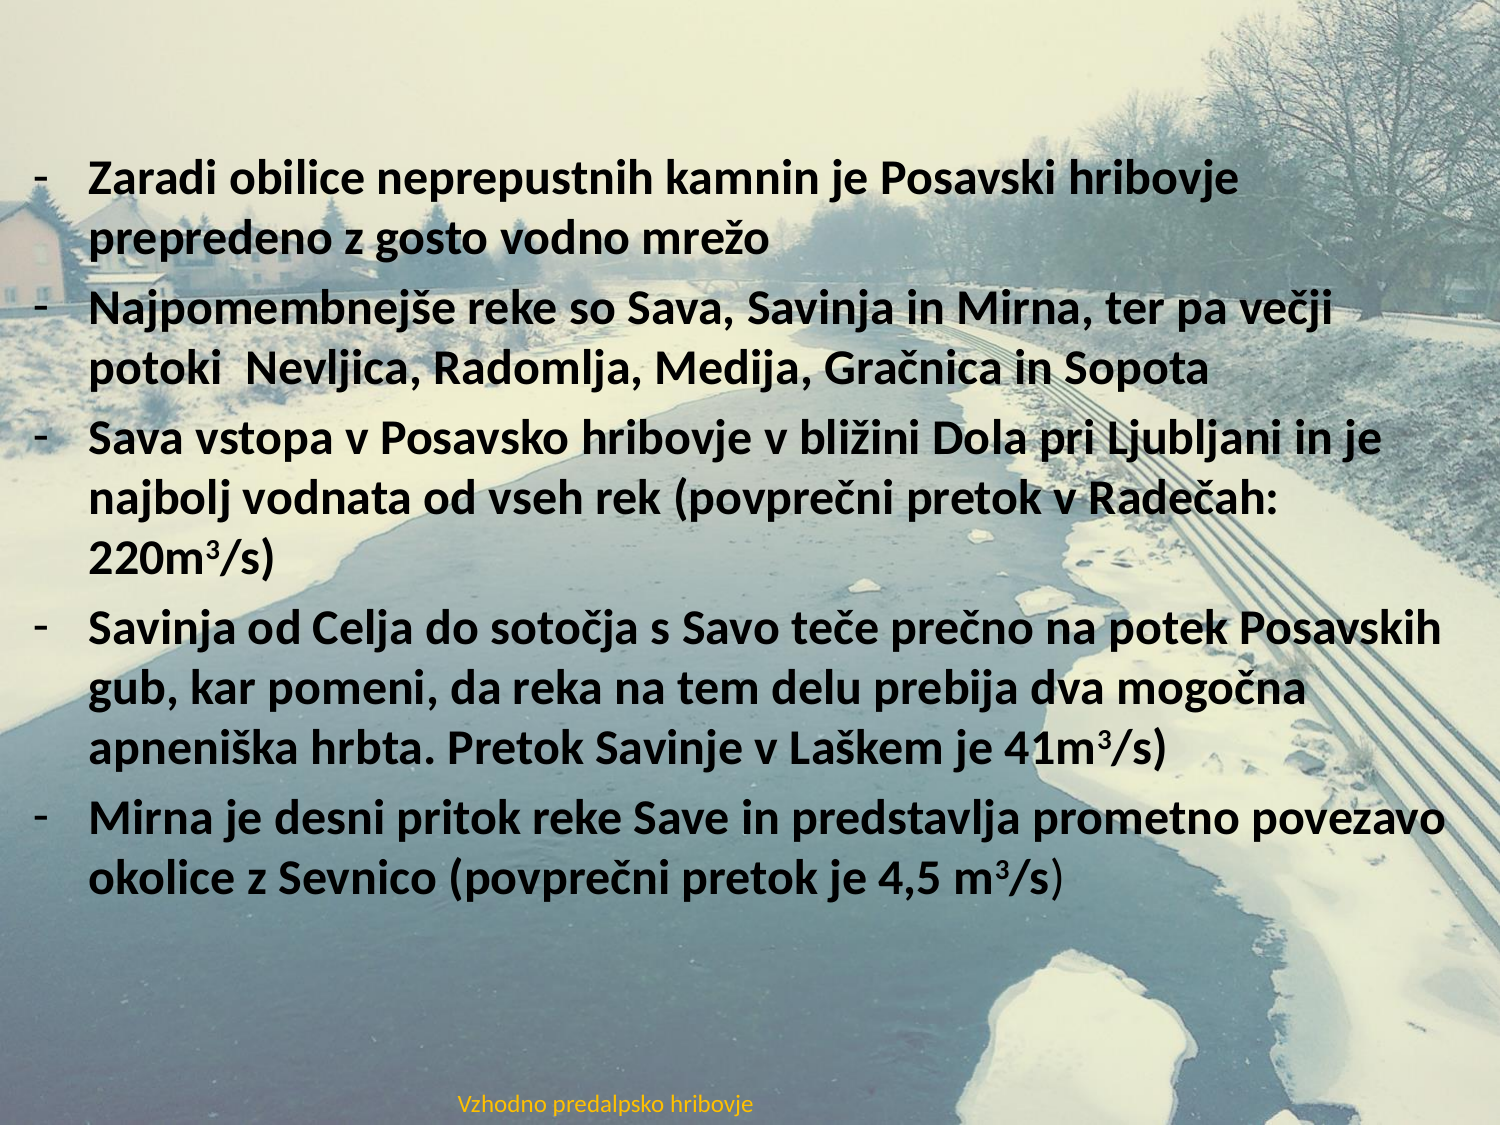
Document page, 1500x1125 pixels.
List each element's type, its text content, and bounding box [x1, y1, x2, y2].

list Zaradi obilice neprepustnih kamnin je Posavski hribovje prepredeno z gosto vodno mrežo Najpomembnejše reke so Sava, Savinja in Mirna, ter pa večji potoki Nevljica, Radomlja, Medija, Gračnica in Sopota Sava vstopa v Posavsko hribovje v bližini Dola pri Ljubljani in je najbolj vodnata od vseh rek (povprečni pretok v Radečah: 220m3/s) Savinja od Celja do sotočja s Savo teče prečno na potek Posavskih gub, kar pomeni, da reka na tem delu prebija dva mogočna apneniška hrbta. Pretok Savinje v Laškem je 41m3/s) Mirna je desni pritok reke Save in predstavlja prometno povezavo okolice z Sevnico (povprečni pretok je 4,5 m3/s) [17, 137, 1471, 1005]
text_box Vzhodno predalpsko hribovje [442, 1079, 821, 1125]
picture [0, 0, 1500, 1125]
